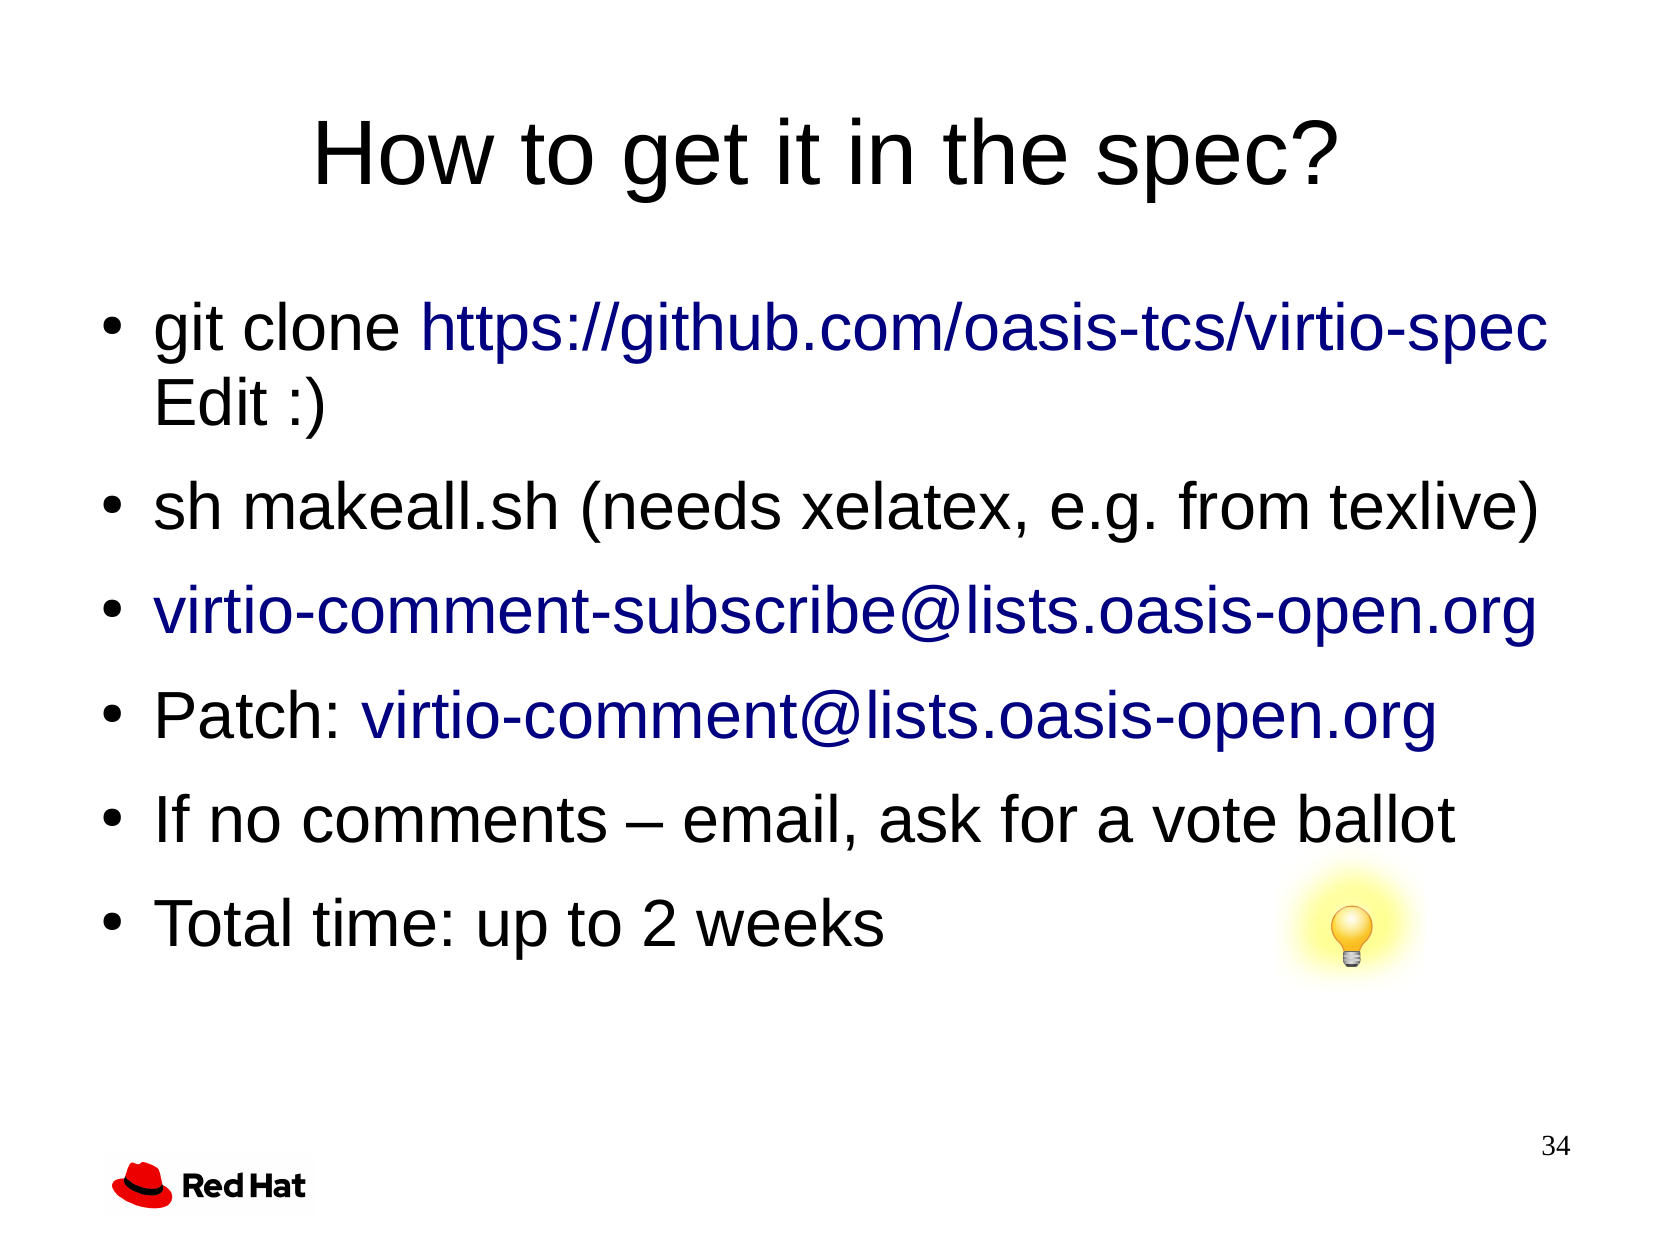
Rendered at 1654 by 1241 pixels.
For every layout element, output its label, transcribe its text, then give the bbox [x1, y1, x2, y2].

picture [105, 1154, 314, 1216]
title How to get it in the spec? [82, 49, 1571, 257]
picture [1276, 841, 1426, 991]
list git clone https://github.com/oasis-tcs/virtio-spec Edit :) sh makeall.sh (needs xelatex, e.g. from texlive) virtio-comment-subscribe@lists.oasis-open.org Patch: virtio-comment@lists.oasis-open.org If no comments – email, ask for a vote ballot Total time: up to 2 weeks [82, 290, 1571, 1010]
